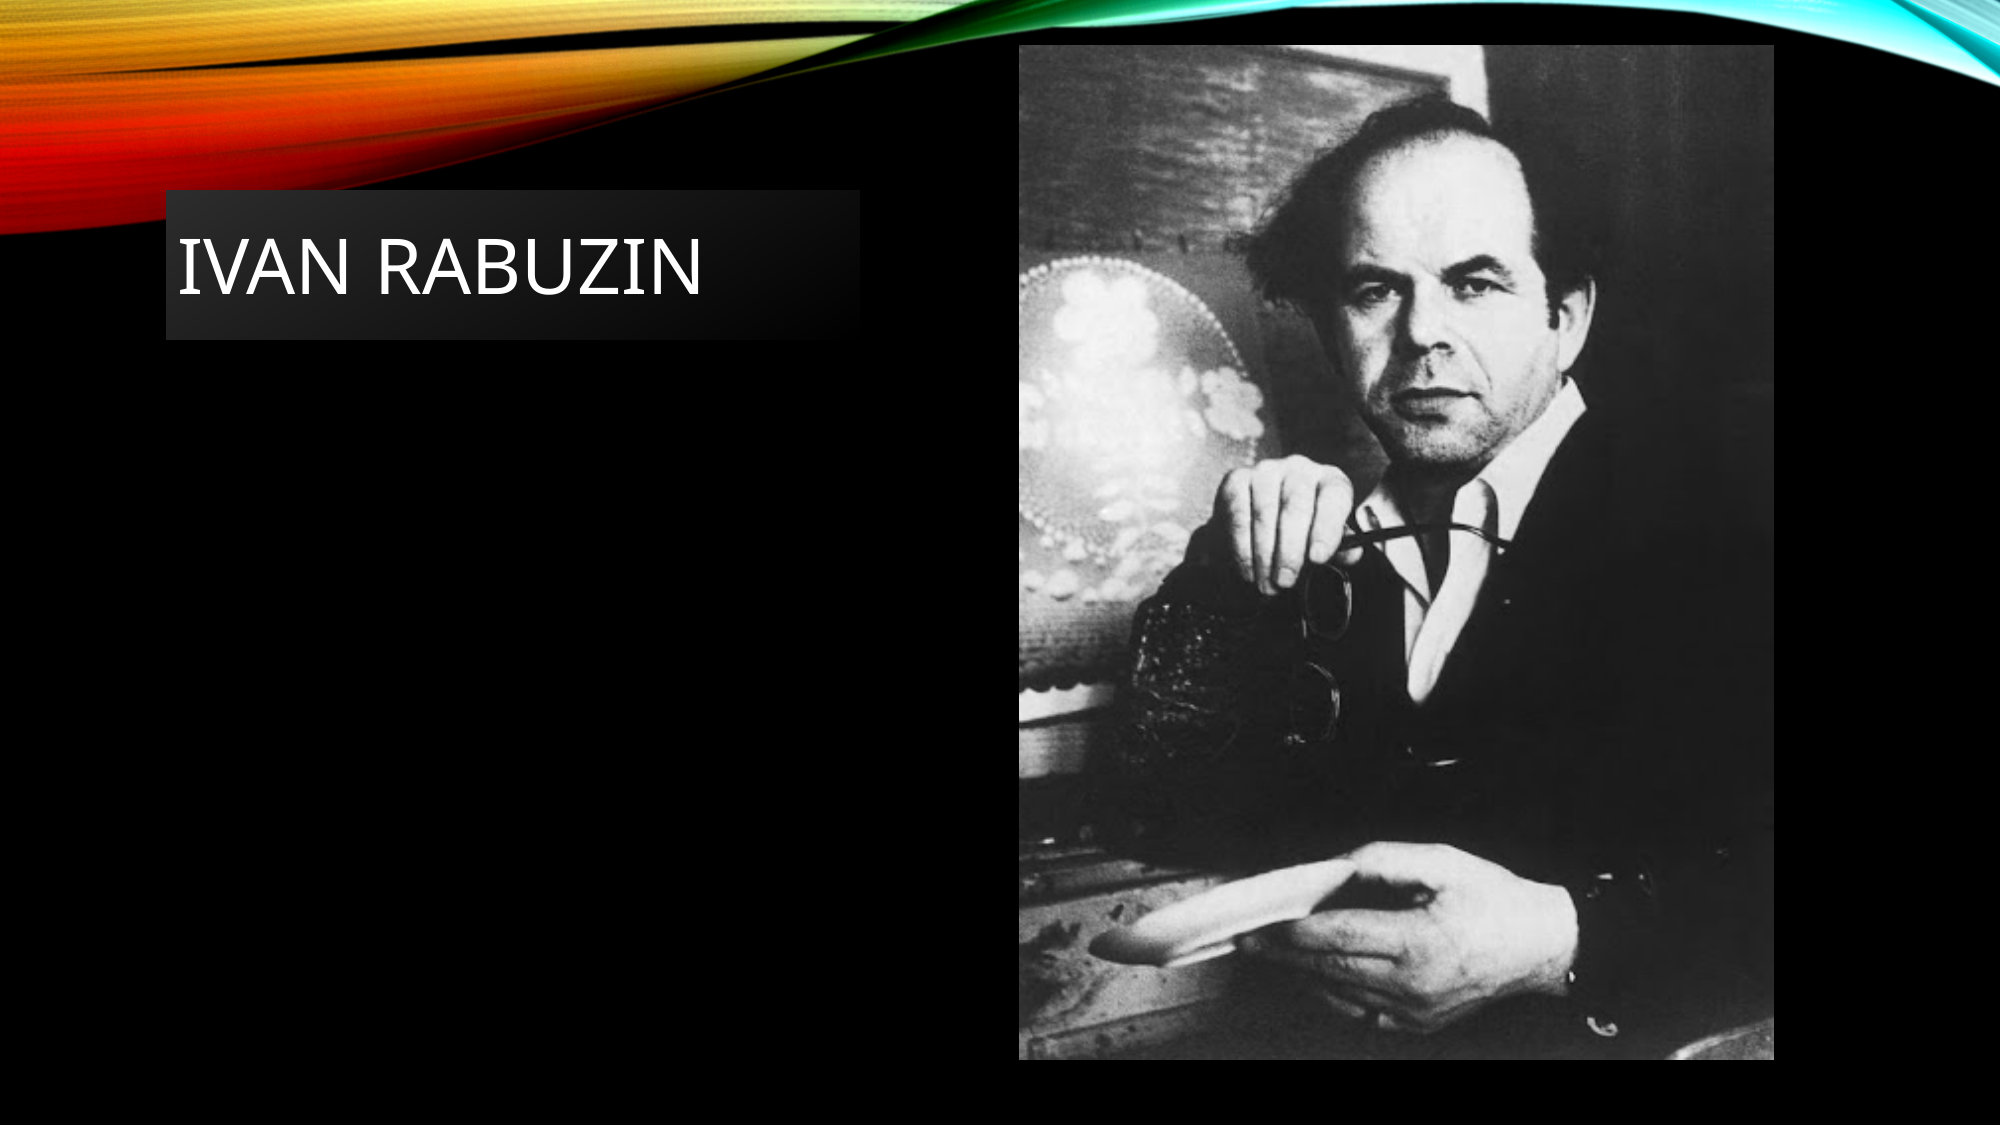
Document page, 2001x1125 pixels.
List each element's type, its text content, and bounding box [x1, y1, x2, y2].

title Ivan Rabuzin [166, 190, 861, 340]
picture [1019, 46, 1774, 1060]
